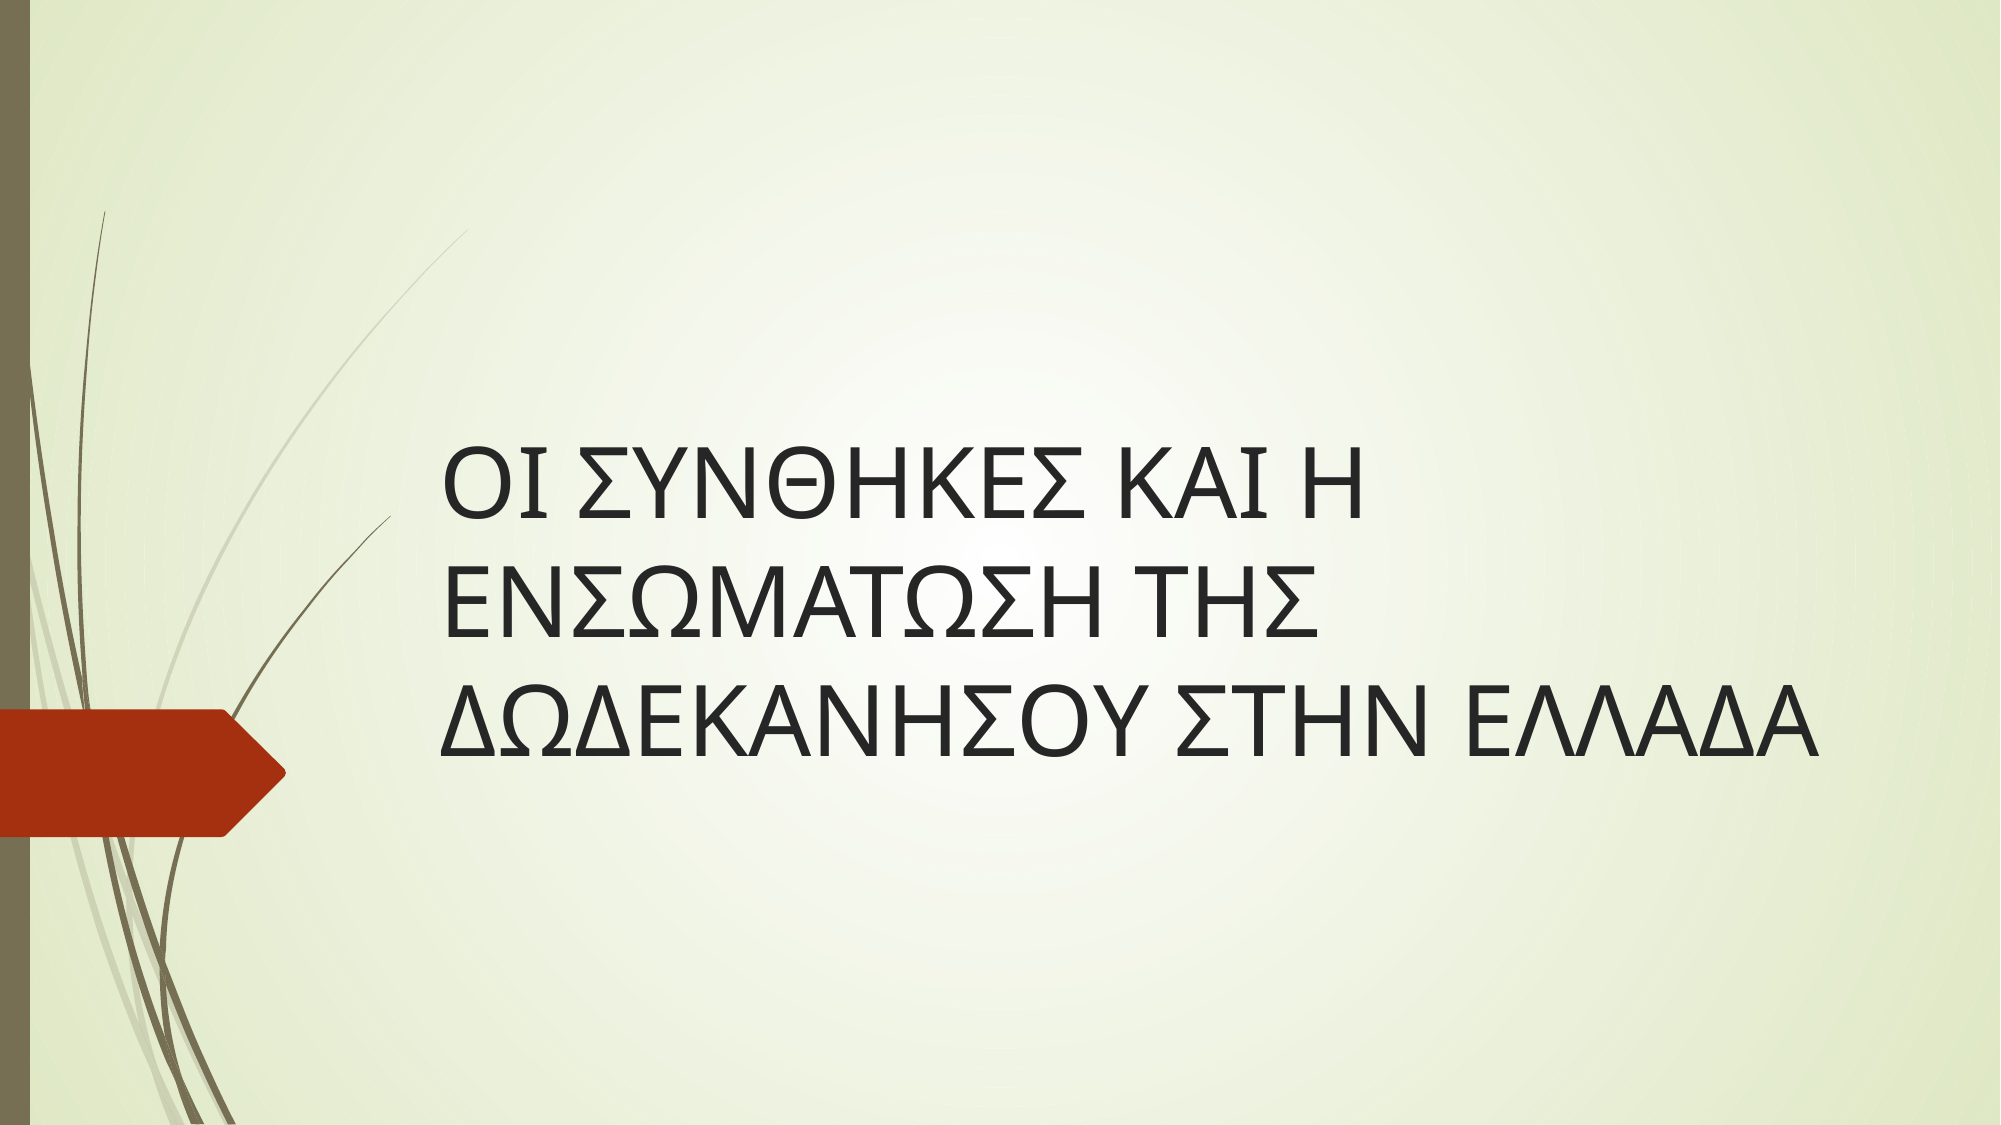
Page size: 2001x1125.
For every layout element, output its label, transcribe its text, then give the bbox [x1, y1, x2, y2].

title ΟΙ ΣΥΝΘΗΚΕΣ ΚΑΙ Η ΕΝΣΩΜΑΤΩΣΗ ΤΗΣ ΔΩΔΕΚΑΝΗΣΟΥ ΣΤΗΝ ΕΛΛΑΔΑ [424, 412, 1888, 784]
